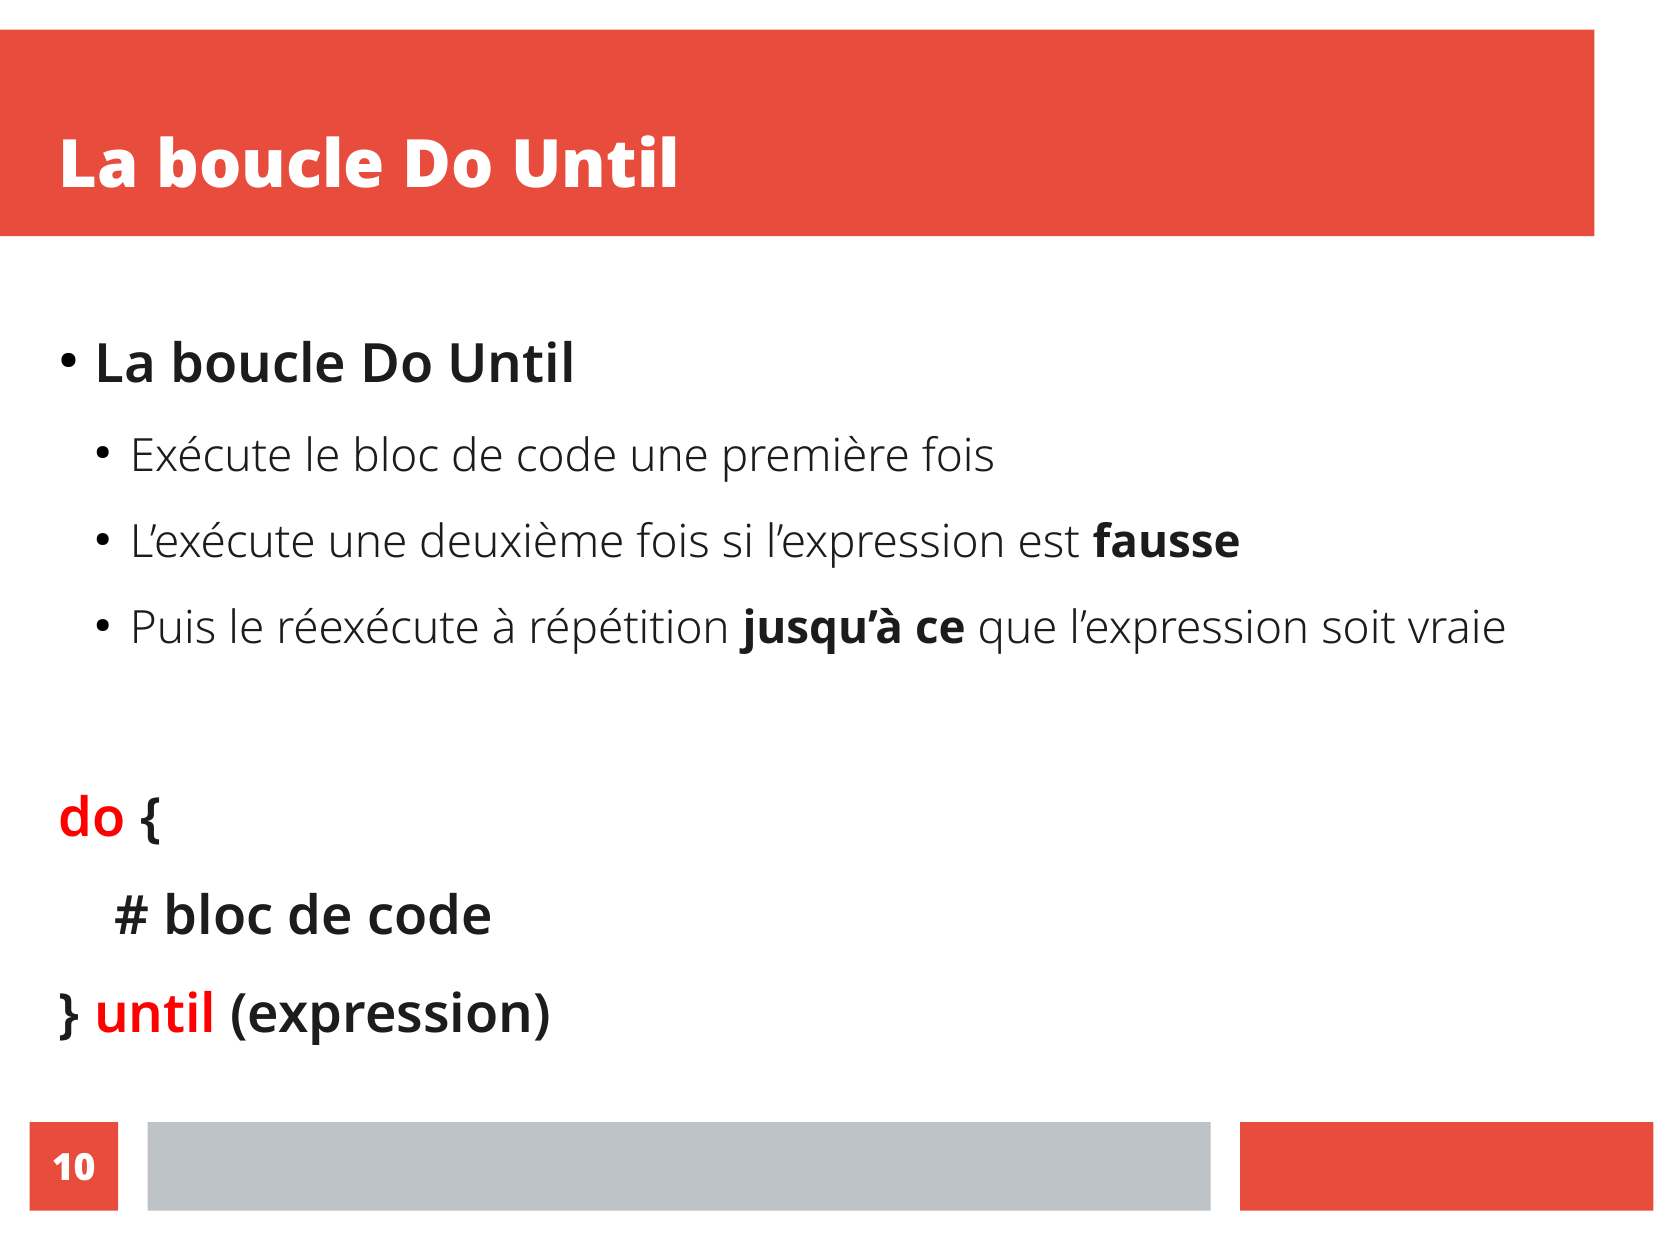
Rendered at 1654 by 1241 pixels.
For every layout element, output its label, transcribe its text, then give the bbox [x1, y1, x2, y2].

title La boucle Do Until [59, 59, 1595, 207]
list La boucle Do Until Exécute le bloc de code une première fois L’exécute une deuxième fois si l’expression est fausse Puis le réexécute à répétition jusqu’à ce que l’expression soit vraie do { # bloc de code } until (expression) [59, 324, 1565, 1093]
